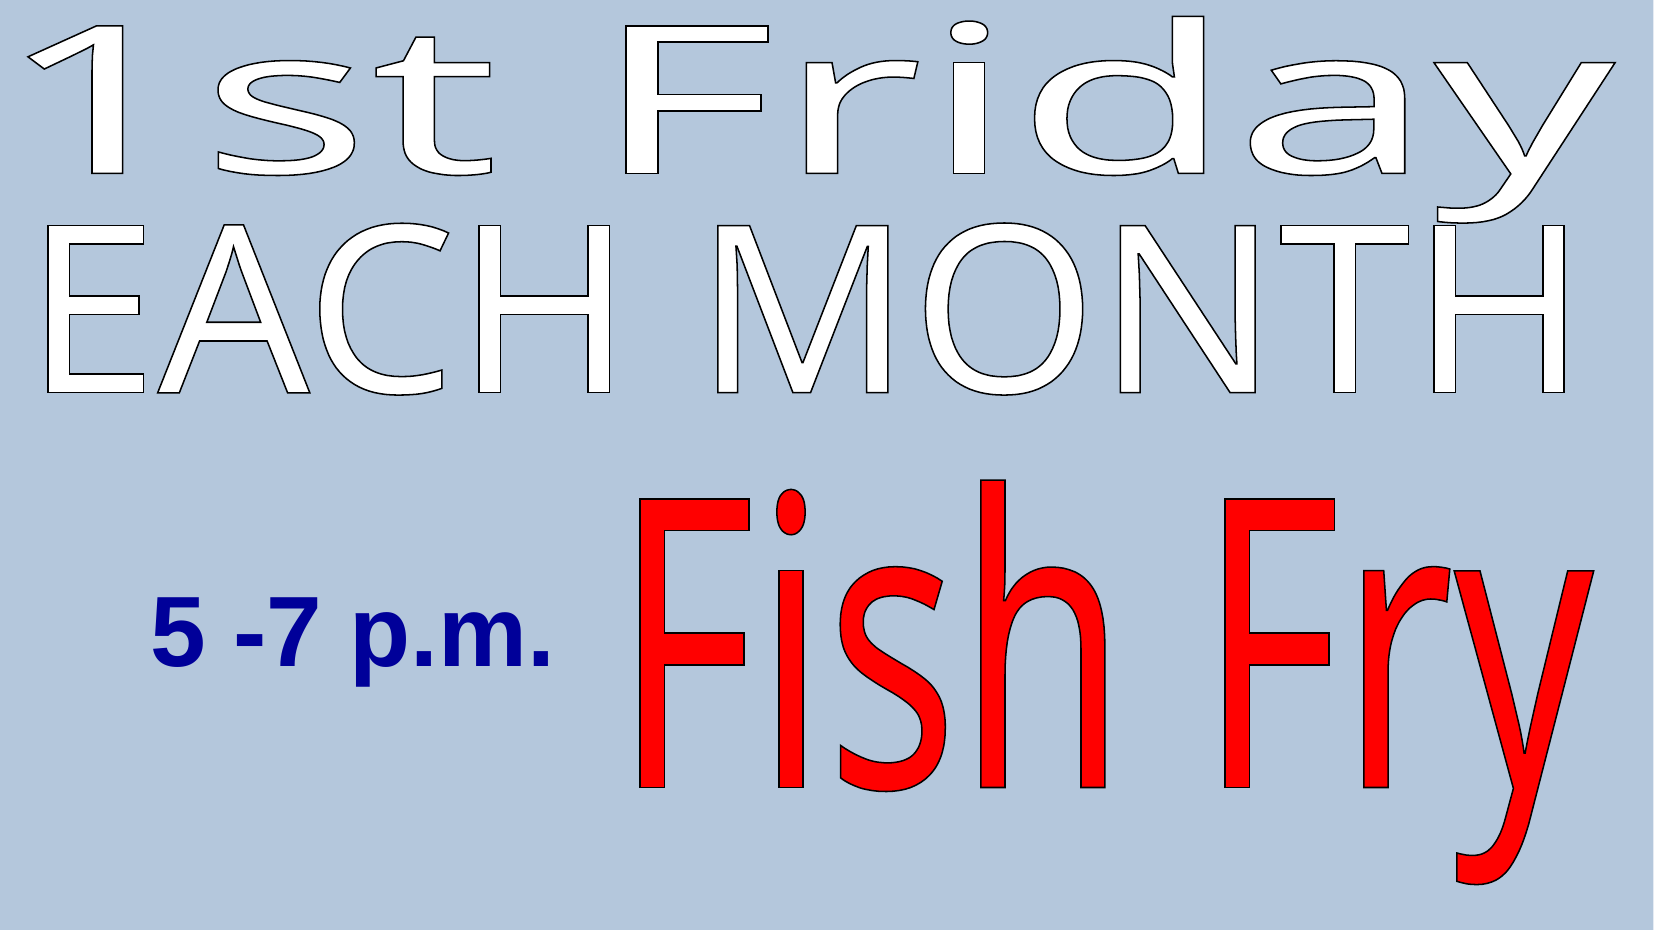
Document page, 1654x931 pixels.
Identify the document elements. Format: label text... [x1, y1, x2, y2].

text_box 1st Friday [1433, 62, 1616, 224]
text_box [1526, 812, 1533, 834]
text_box Fish Fry [639, 498, 750, 788]
text_box EACH MONTH [717, 225, 888, 393]
text_box EACH MONTH [925, 222, 1083, 396]
text_box Fish Fry [776, 489, 806, 535]
text_box Fish Fry [1363, 566, 1450, 788]
text_box Fish Fry [840, 566, 946, 792]
text_box 5 -7 p.m. [115, 568, 591, 808]
text_box 1st Friday [27, 25, 123, 174]
text_box 1st Friday [953, 62, 985, 174]
text_box EACH MONTH [1120, 225, 1256, 393]
text_box 1st Friday [625, 25, 768, 174]
text_box Fish Fry [1454, 570, 1594, 885]
text_box EACH MONTH [157, 224, 310, 393]
text_box EACH MONTH [1280, 225, 1409, 393]
text_box EACH MONTH [48, 225, 144, 393]
text_box 1st Friday [376, 37, 491, 176]
text_box Fish Fry [778, 570, 803, 788]
text_box [664, 305, 1533, 834]
text_box EACH MONTH [319, 223, 449, 396]
text_box [781, 305, 825, 362]
text_box [949, 305, 1059, 376]
text_box 1st Friday [950, 21, 988, 45]
text_box EACH MONTH [479, 225, 610, 393]
text_box 1st Friday [806, 60, 918, 174]
text_box Fish Fry [1224, 498, 1335, 788]
text_box 1st Friday [1034, 16, 1204, 176]
text_box [1198, 305, 1236, 362]
text_box 1st Friday [218, 60, 355, 176]
text_box Fish Fry [980, 480, 1105, 788]
text_box EACH MONTH [1434, 225, 1565, 393]
text_box 1st Friday [1250, 60, 1405, 176]
